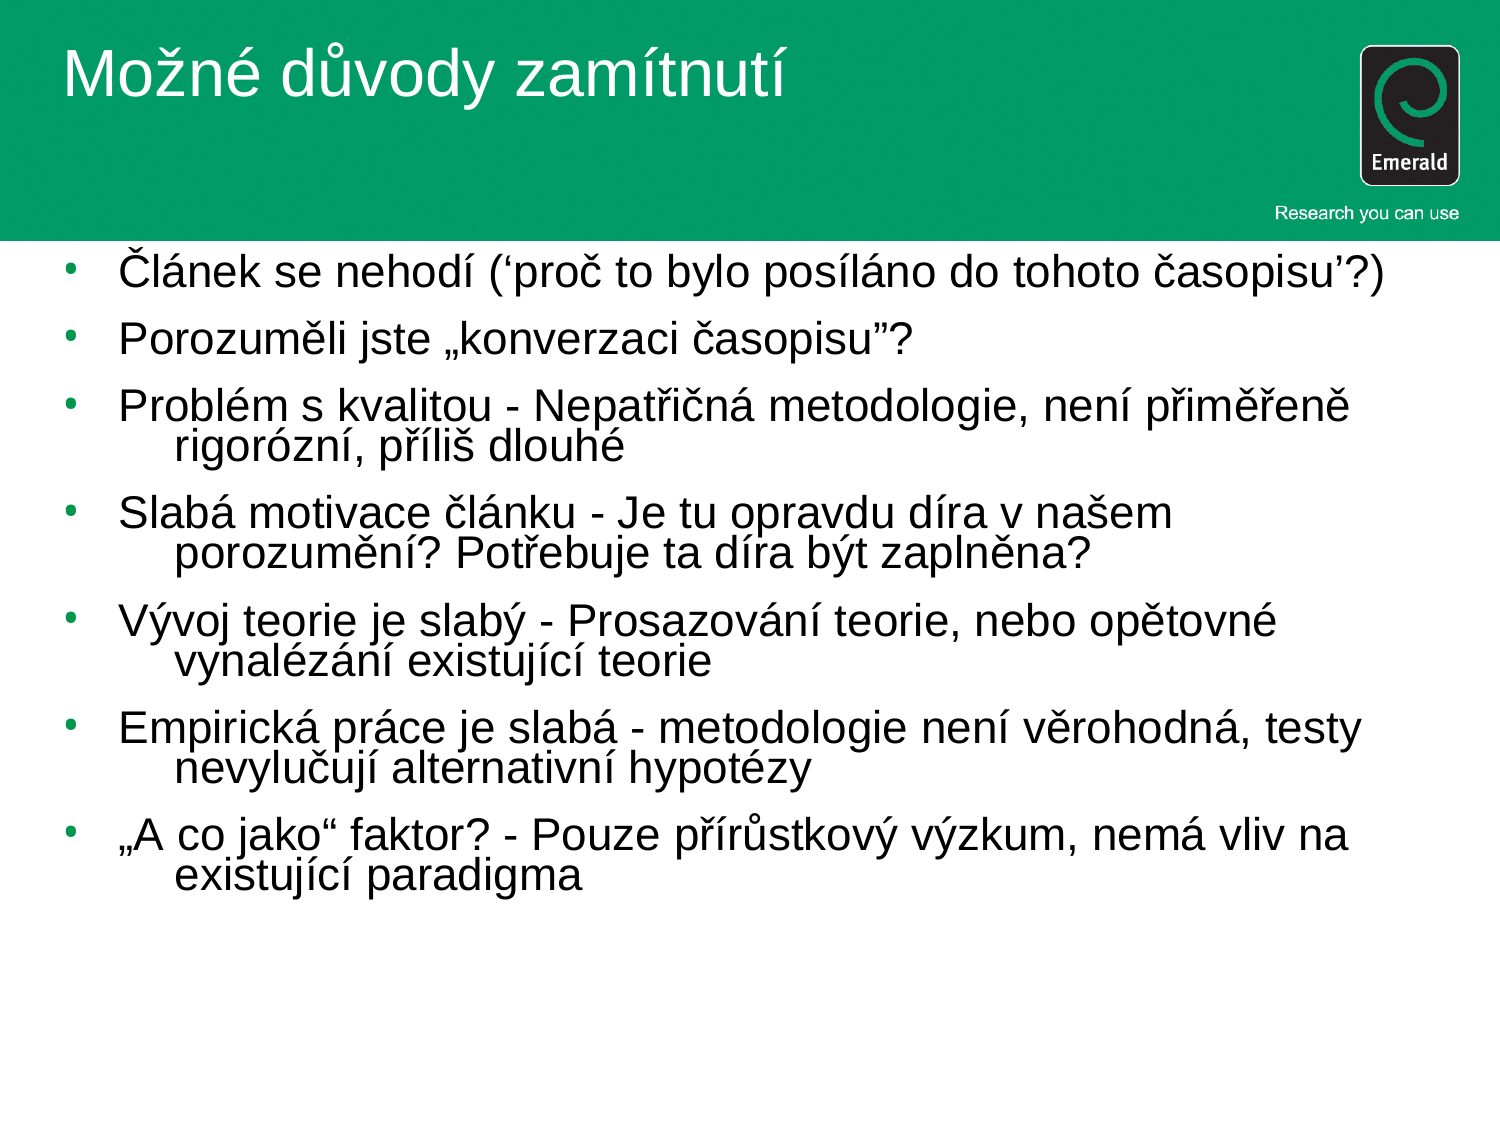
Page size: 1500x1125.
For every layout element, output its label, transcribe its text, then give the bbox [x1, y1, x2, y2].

list Článek se nehodí (‘proč to bylo posíláno do tohoto časopisu’?) Porozuměli jste „konverzaci časopisu”? Problém s kvalitou - Nepatřičná metodologie, není přiměřeně rigorózní, příliš dlouhé Slabá motivace článku - Je tu opravdu díra v našem porozumění? Potřebuje ta díra být zaplněna? Vývoj teorie je slabý - Prosazování teorie, nebo opětovné vynalézání existující teorie Empirická práce je slabá - metodologie není věrohodná, testy nevylučují alternativní hypotézy „A co jako“ faktor? - Pouze přírůstkový výzkum, nemá vliv na existující paradigma [62, 255, 1438, 1071]
title Možné důvody zamítnutí [62, 38, 1250, 220]
